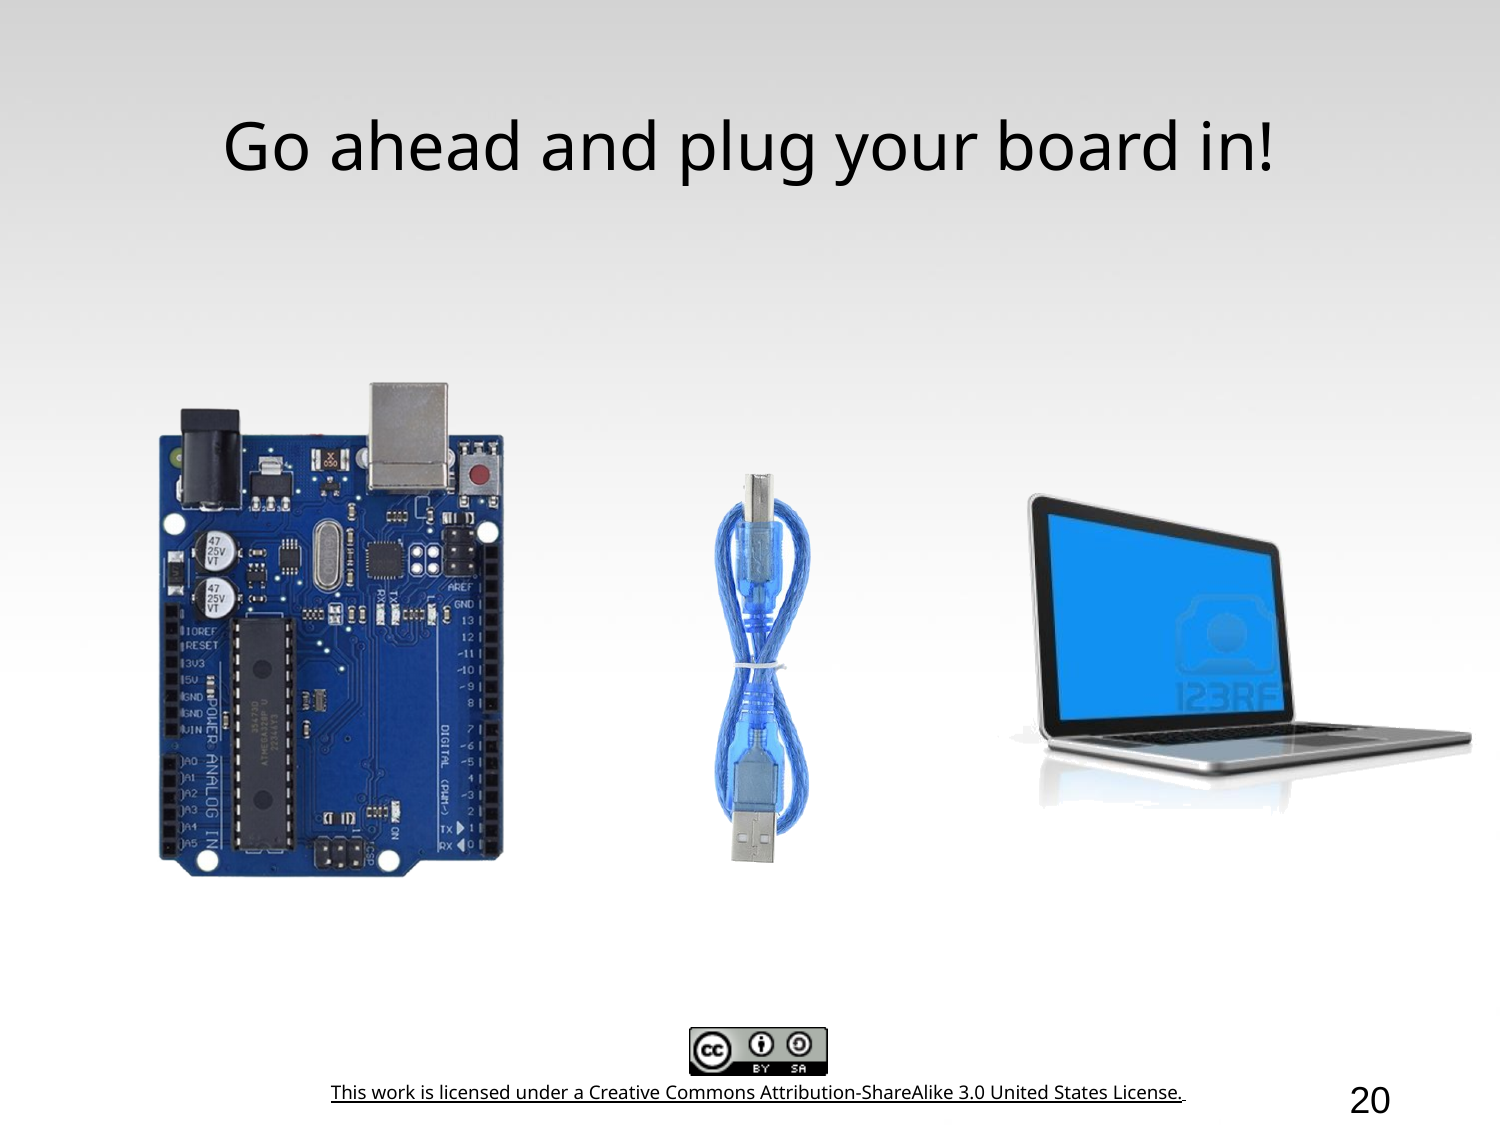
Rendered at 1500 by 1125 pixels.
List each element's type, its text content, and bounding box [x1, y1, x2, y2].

picture [0, 0, 1500, 1125]
title Go ahead and plug your board in! [112, 49, 1388, 238]
